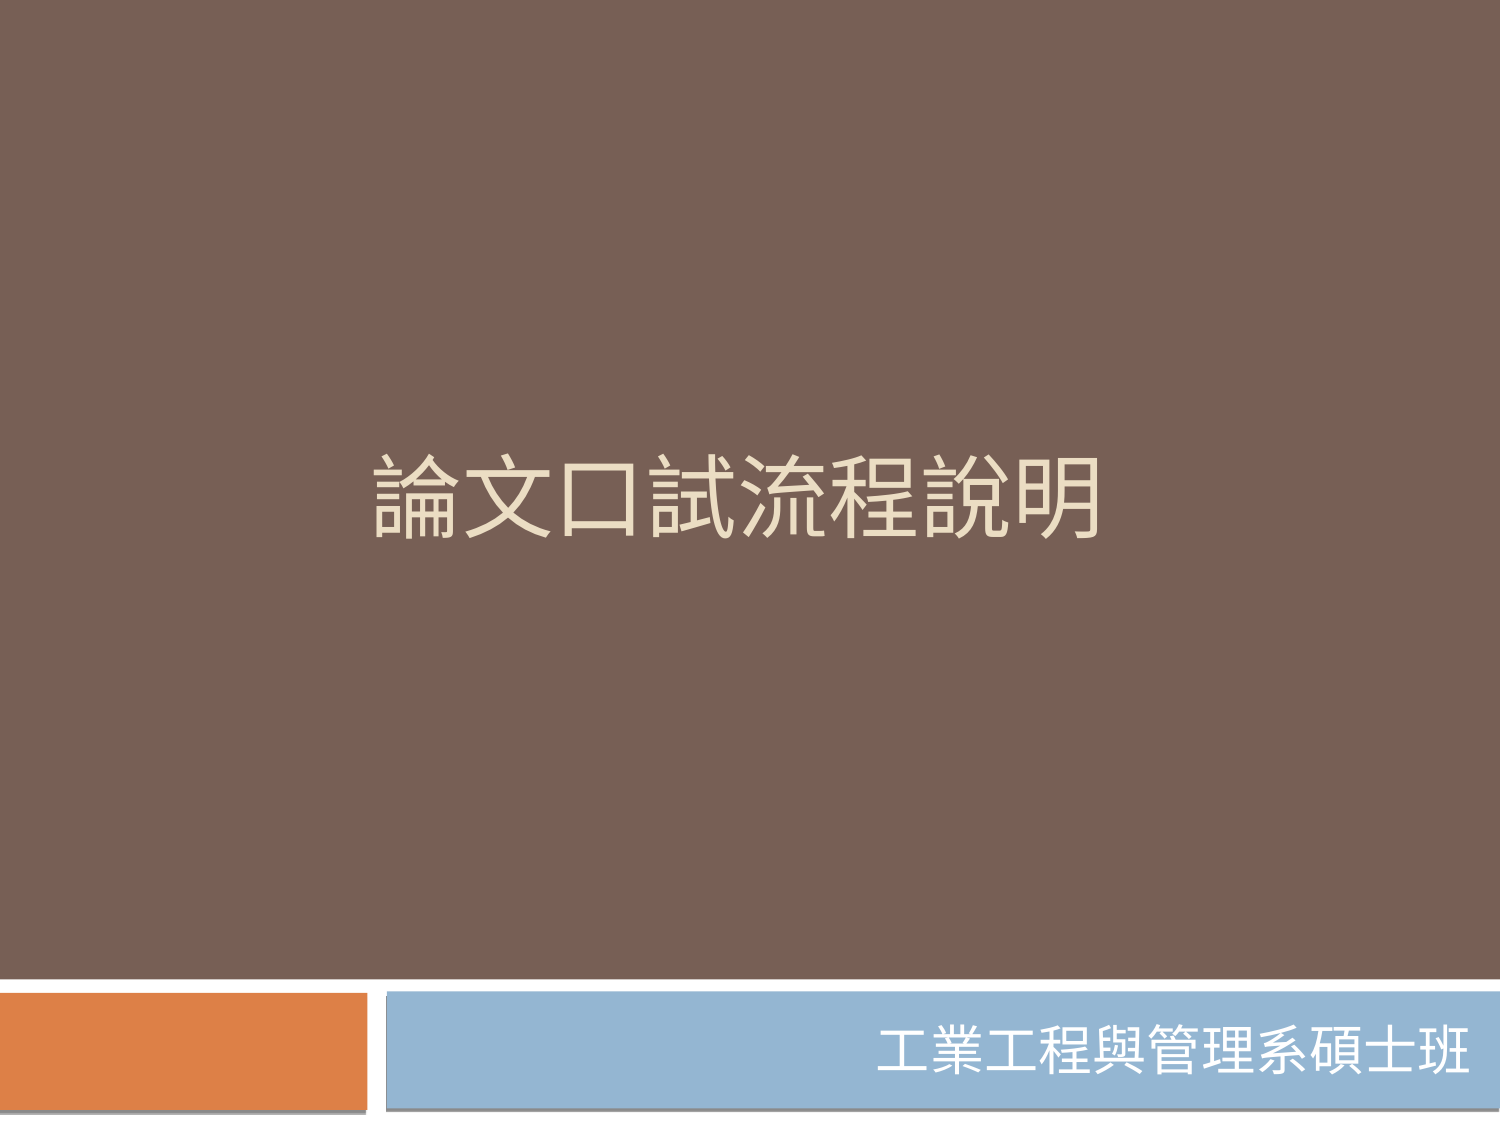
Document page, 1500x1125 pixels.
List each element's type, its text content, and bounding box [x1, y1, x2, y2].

title 論文口試流程說明 [355, 257, 1418, 558]
subtitle 工業工程與管理系碩士班 [387, 992, 1488, 1105]
